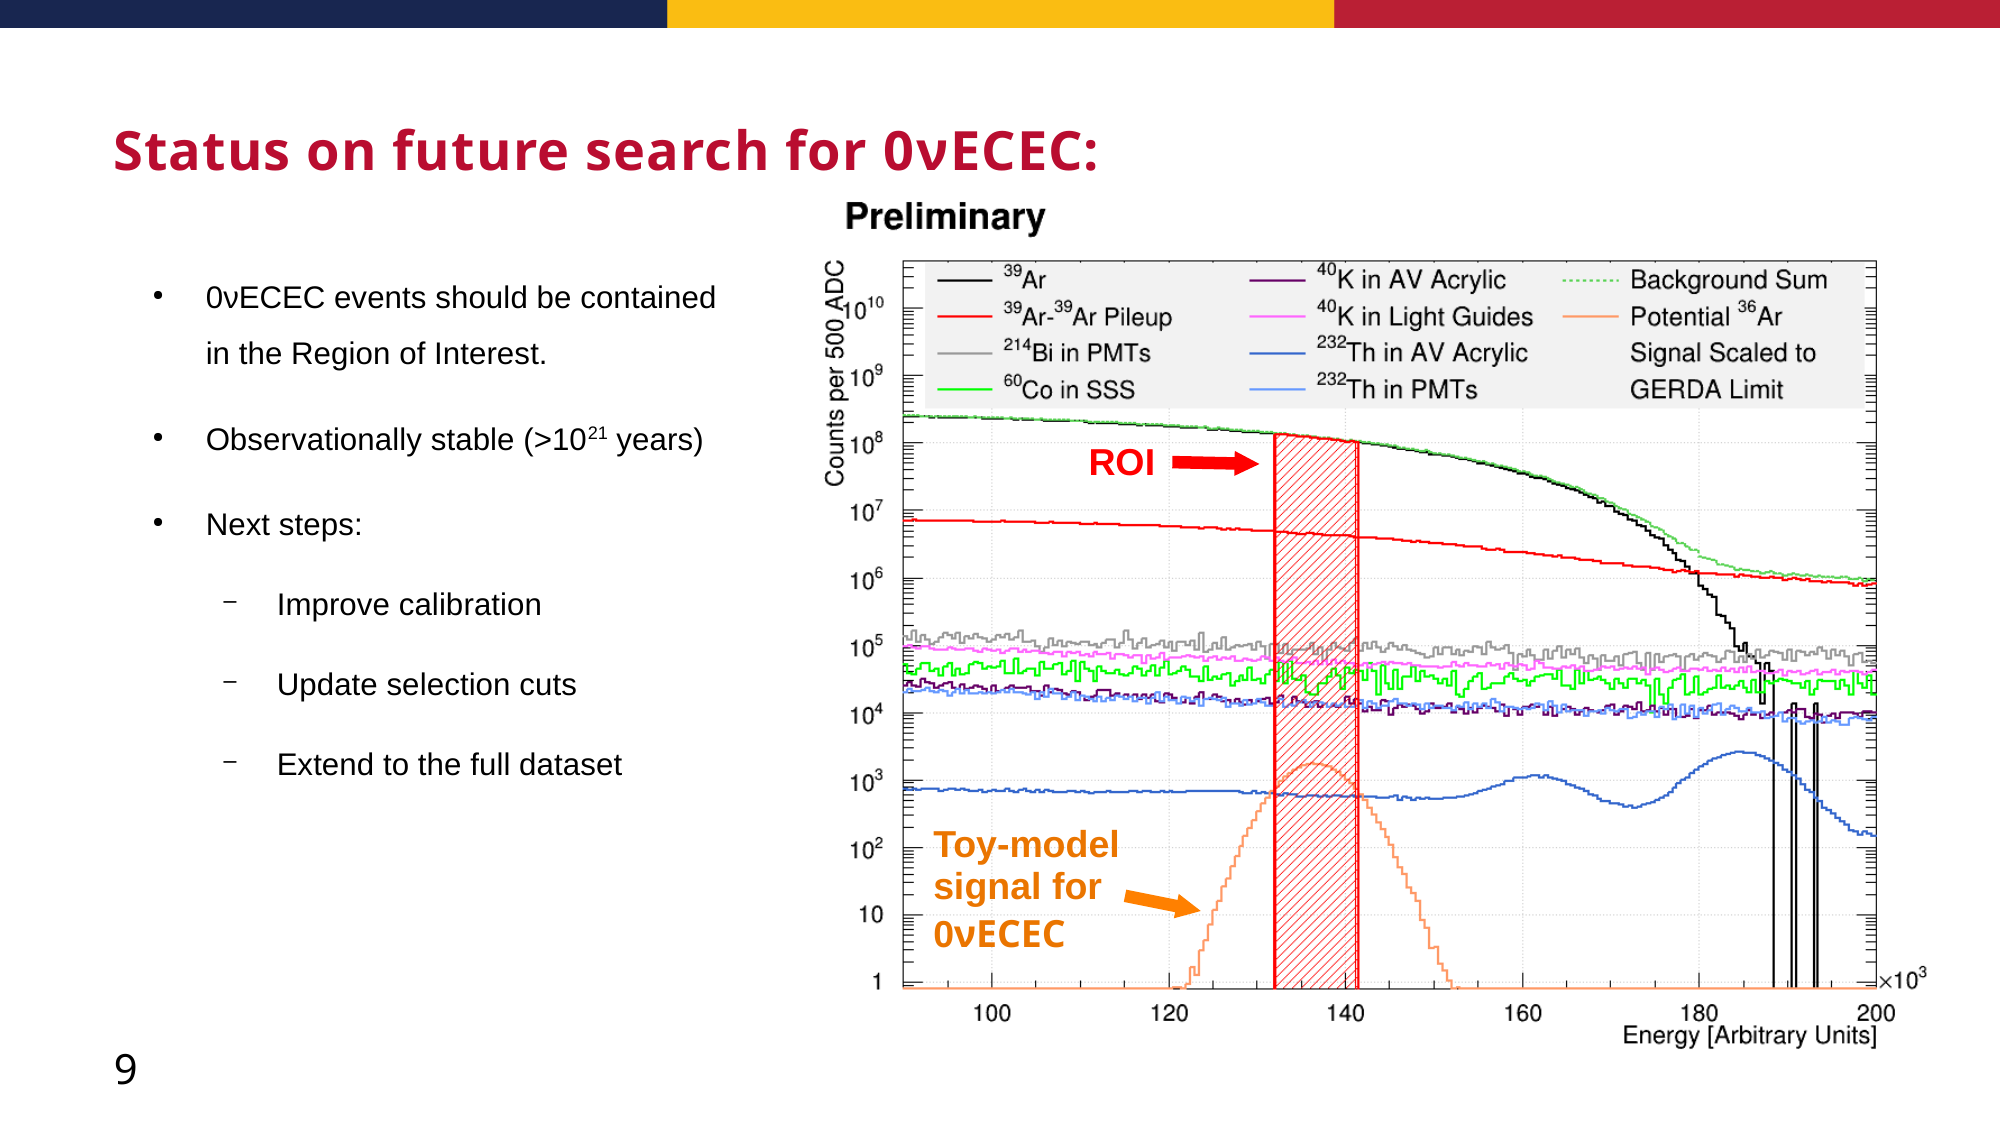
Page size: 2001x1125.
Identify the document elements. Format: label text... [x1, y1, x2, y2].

list 0νECEC events should be contained in the Region of Interest. Observationally stable (>1021 years) Next steps: Improve calibration Update selection cuts Extend to the full dataset [120, 250, 763, 798]
title Status on future search for 0νECEC: [98, 115, 1886, 219]
text_box ROI [1073, 433, 1171, 491]
picture [0, 0, 2000, 28]
slide_number <number> [99, 1035, 190, 1092]
picture [814, 192, 1932, 1058]
text_box Toy-model signal for 0νECEC [918, 816, 1135, 966]
